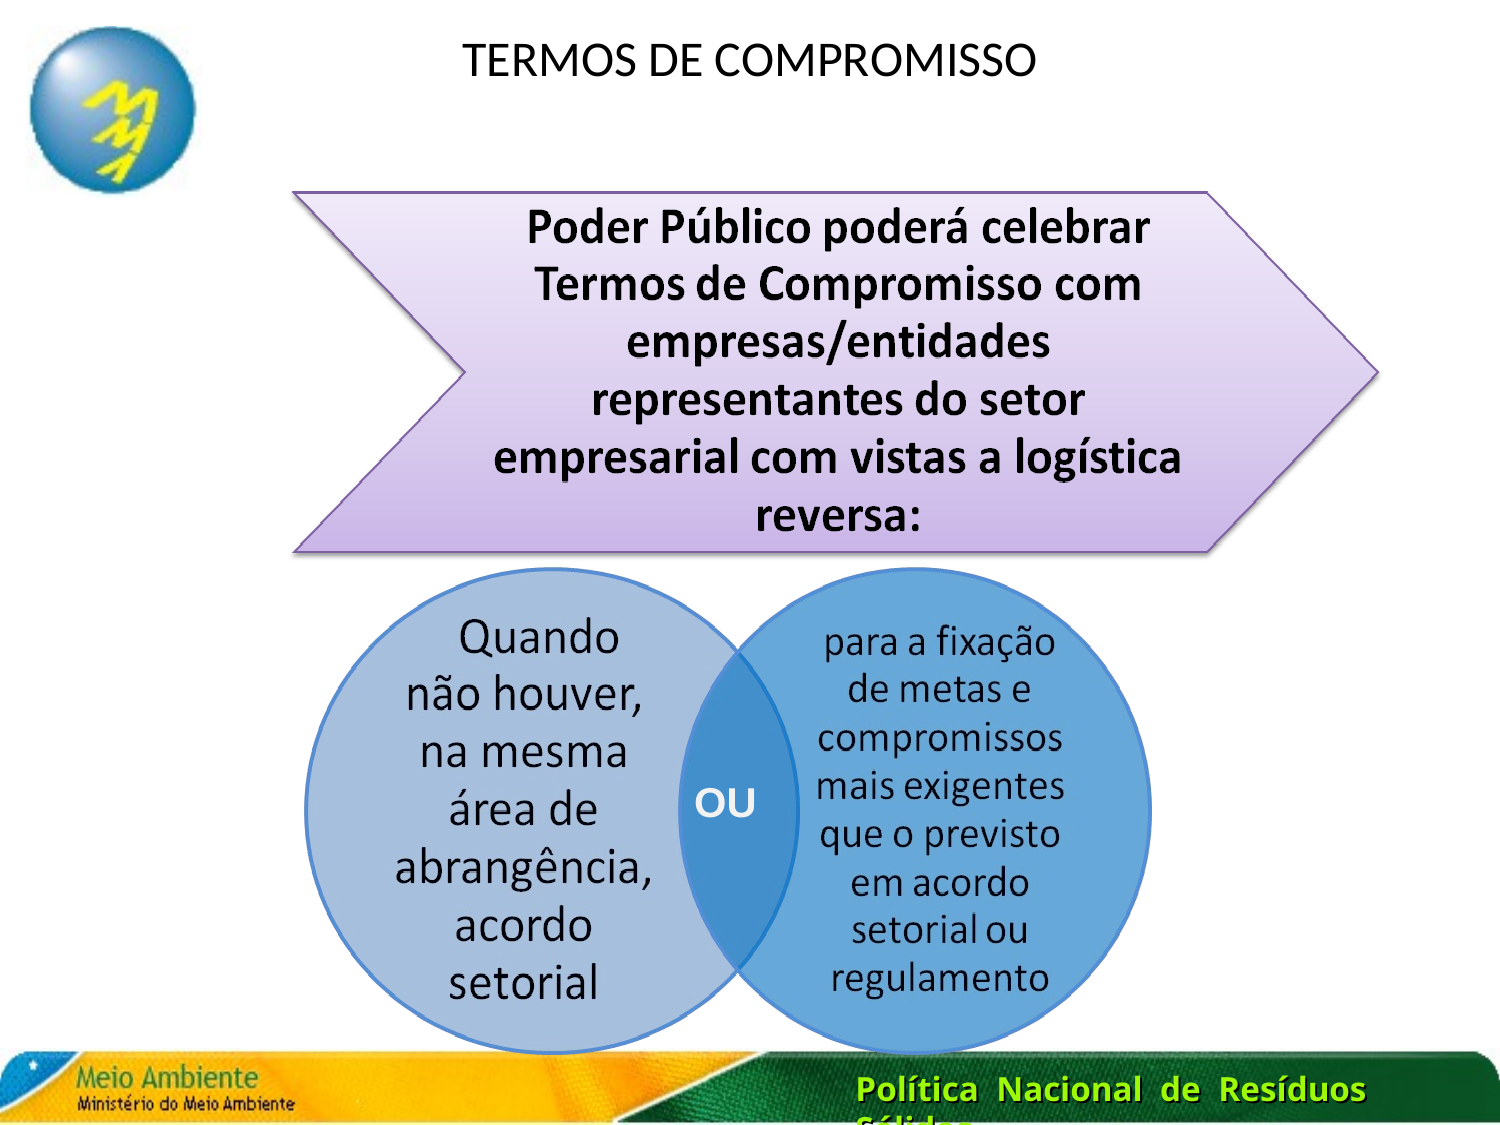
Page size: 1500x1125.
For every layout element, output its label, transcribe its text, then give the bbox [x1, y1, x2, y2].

picture [0, 566, 1500, 1125]
text_box TERMOS DE COMPROMISSO [0, 18, 1500, 95]
text_box OU [679, 767, 798, 834]
picture [26, 95, 1500, 565]
picture [29, 1060, 39, 1071]
